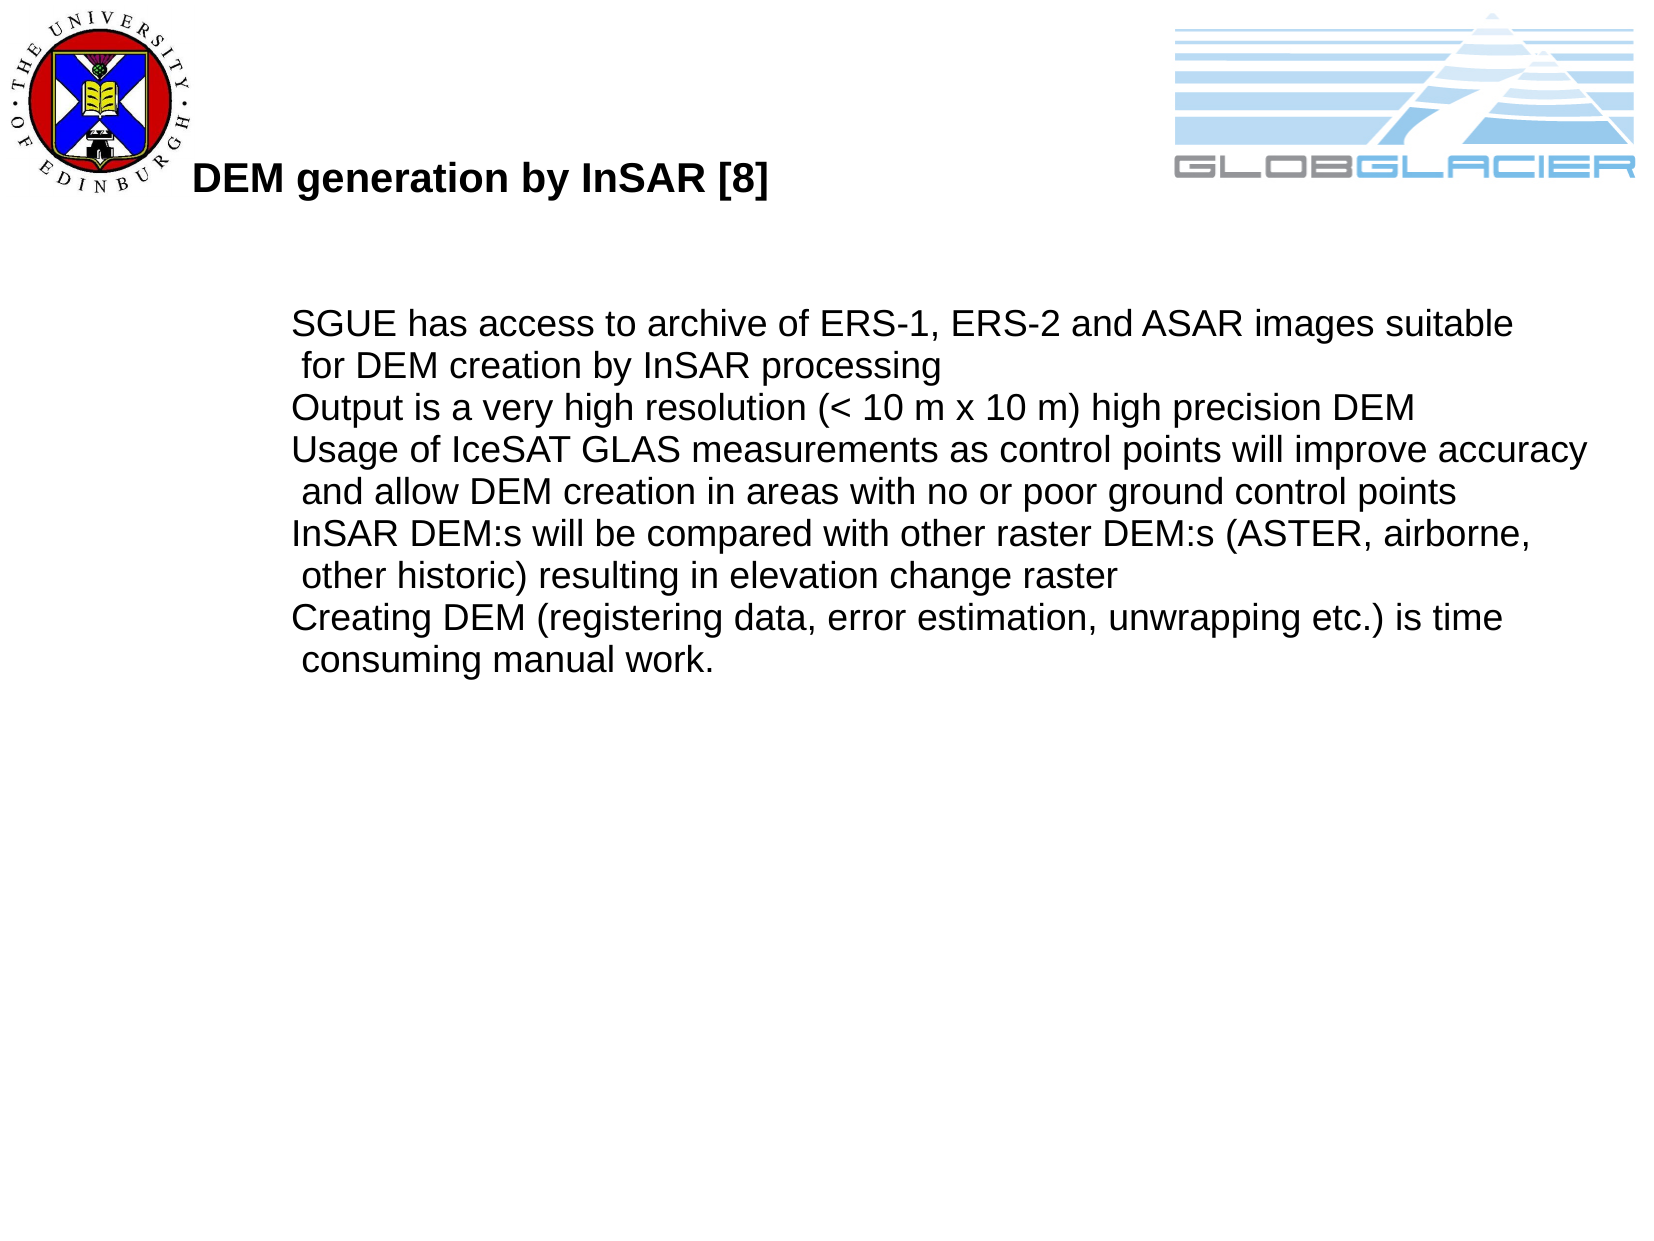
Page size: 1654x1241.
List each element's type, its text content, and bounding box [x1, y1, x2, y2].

picture [6, 5, 195, 197]
text_box SGUE has access to archive of ERS-1, ERS-2 and ASAR images suitable for DEM creation by InSAR processing Output is a very high resolution (< 10 m x 10 m) high precision DEM Usage of IceSAT GLAS measurements as control points will improve accuracy and allow DEM creation in areas with no or poor ground control points InSAR DEM:s will be compared with other raster DEM:s (ASTER, airborne, other historic) resulting in elevation change raster Creating DEM (registering data, error estimation, unwrapping etc.) is time consuming manual work. [265, 295, 1627, 812]
picture [1139, 0, 1654, 188]
text_box DEM generation by InSAR [8] [177, 147, 784, 226]
